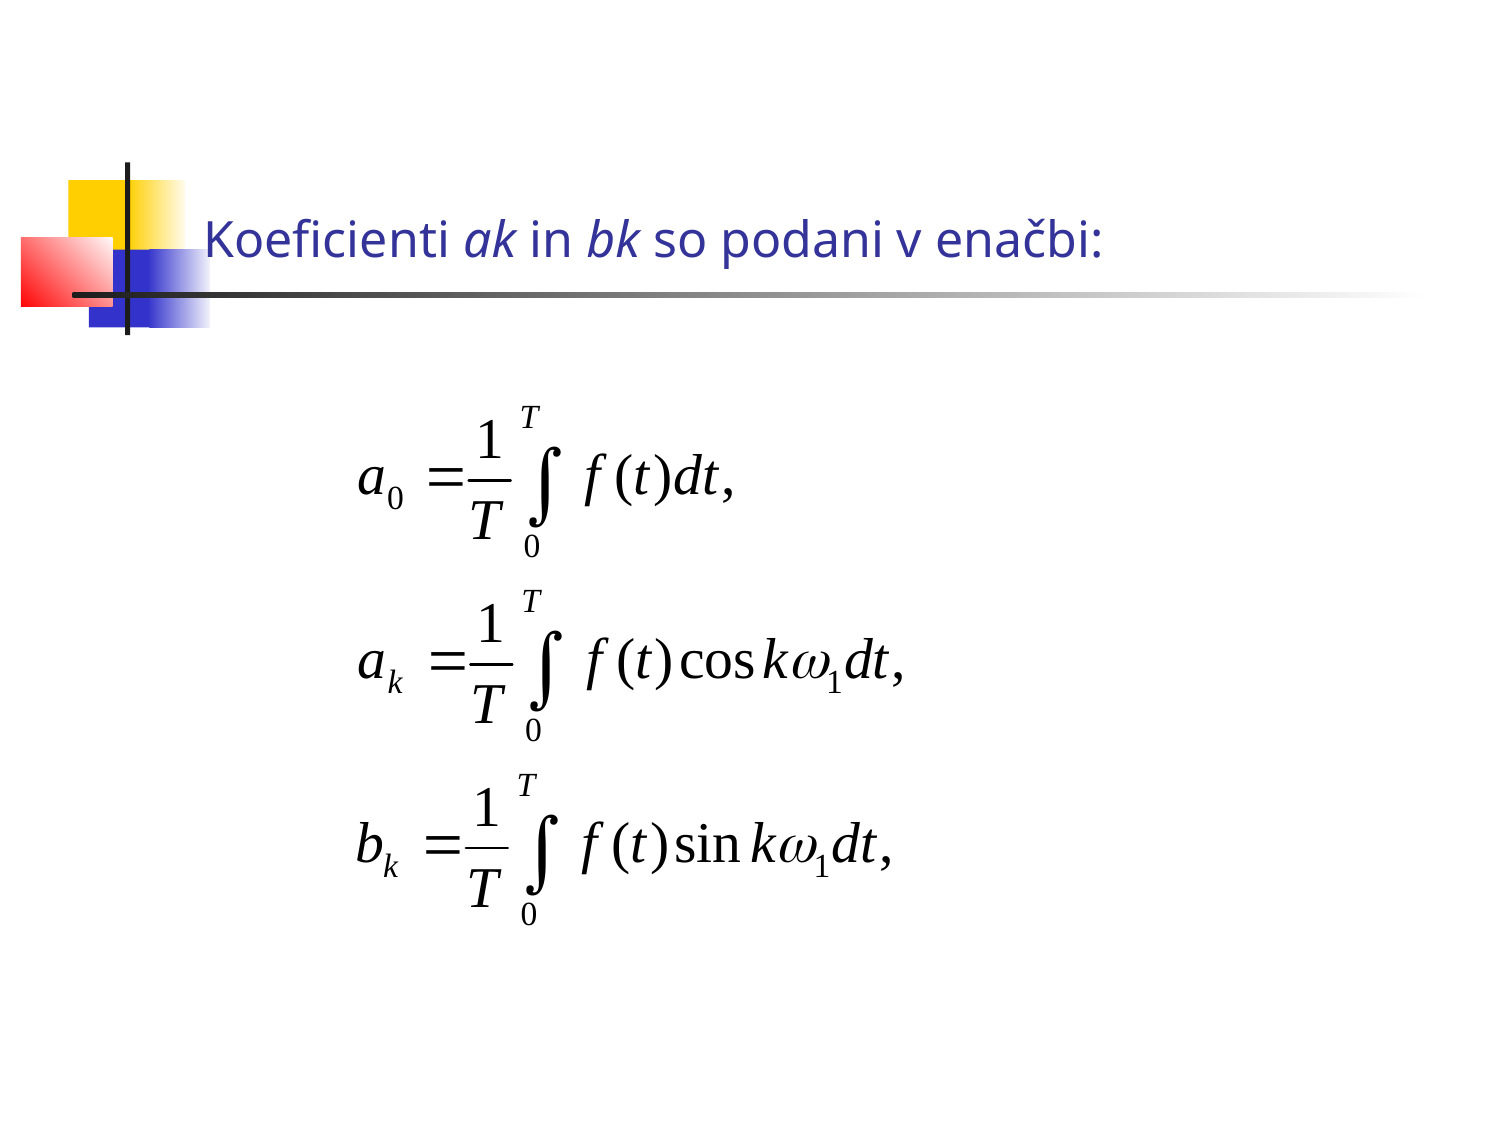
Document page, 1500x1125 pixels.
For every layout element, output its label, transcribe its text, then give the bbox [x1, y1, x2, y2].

title Koeficienti ak in bk so podani v enačbi: [188, 35, 1468, 276]
chart [348, 389, 916, 939]
